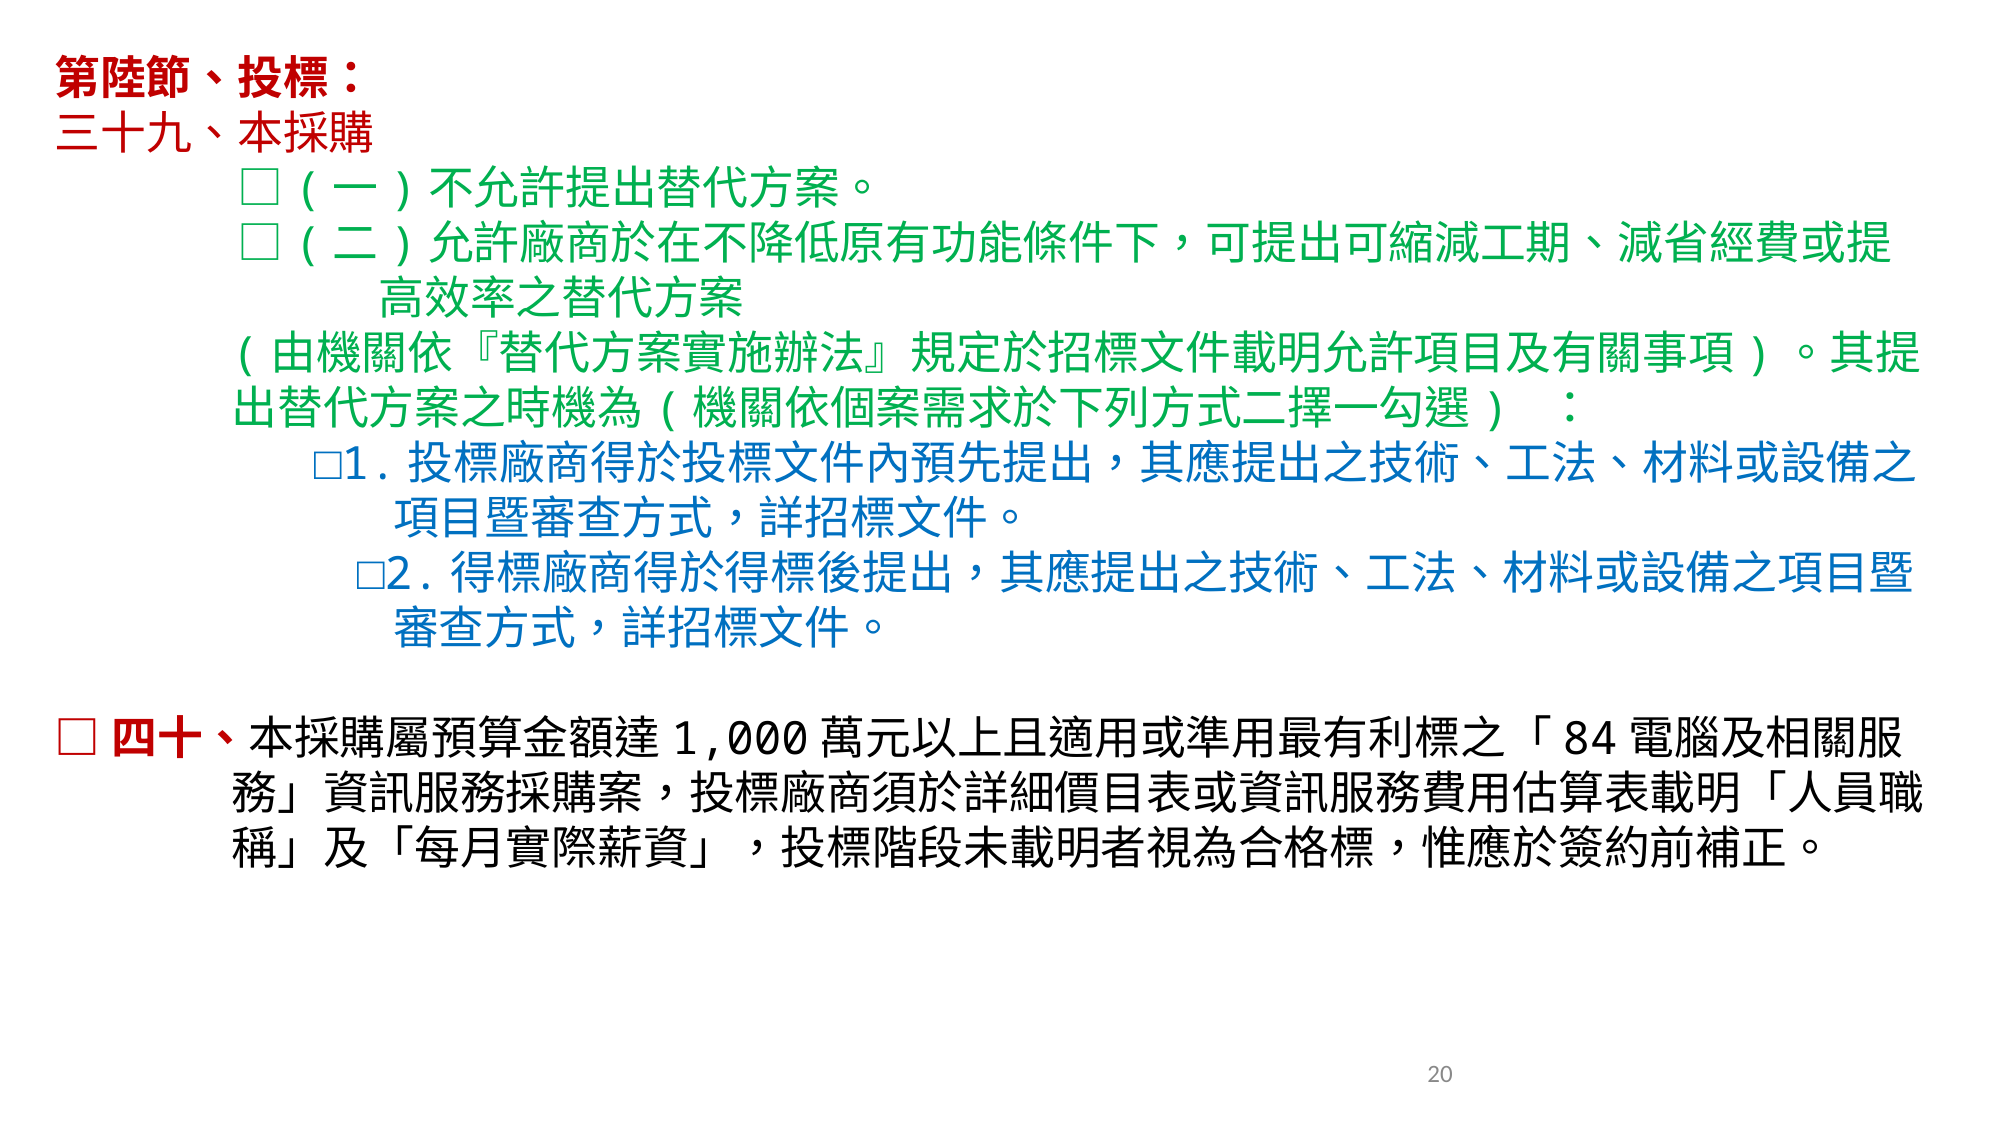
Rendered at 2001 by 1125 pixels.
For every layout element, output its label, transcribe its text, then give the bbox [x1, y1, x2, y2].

text_box 20 [1412, 1042, 1863, 1103]
text_box 第陸節、投標： 三十九、本採購 □(一)不允許提出替代方案。 □(二)允許廠商於在不降低原有功能條件下，可提出可縮減工期、減省經費或提高效率之替代方案 (由機關依『替代方案實施辦法』規定於招標文件載明允許項目及有關事項)。其提出替代方案之時機為(機關依個案需求於下列方式二擇一勾選) ： □1.投標廠商得於投標文件內預先提出，其應提出之技術、工法、材料或設備之項目暨審查方式，詳招標文件。 □2.得標廠商得於得標後提出，其應提出之技術、工法、材料或設備之項目暨審查方式，詳招標文件。 □四十、本採購屬預算金額達1,000萬元以上且適用或準用最有利標之「84電腦及相關服務」資訊服務採購案，投標廠商須於詳細價目表或資訊服務費用估算表載明「人員職稱」及「每月實際薪資」，投標階段未載明者視為合格標，惟應於簽約前補正。 [40, 41, 1946, 1036]
